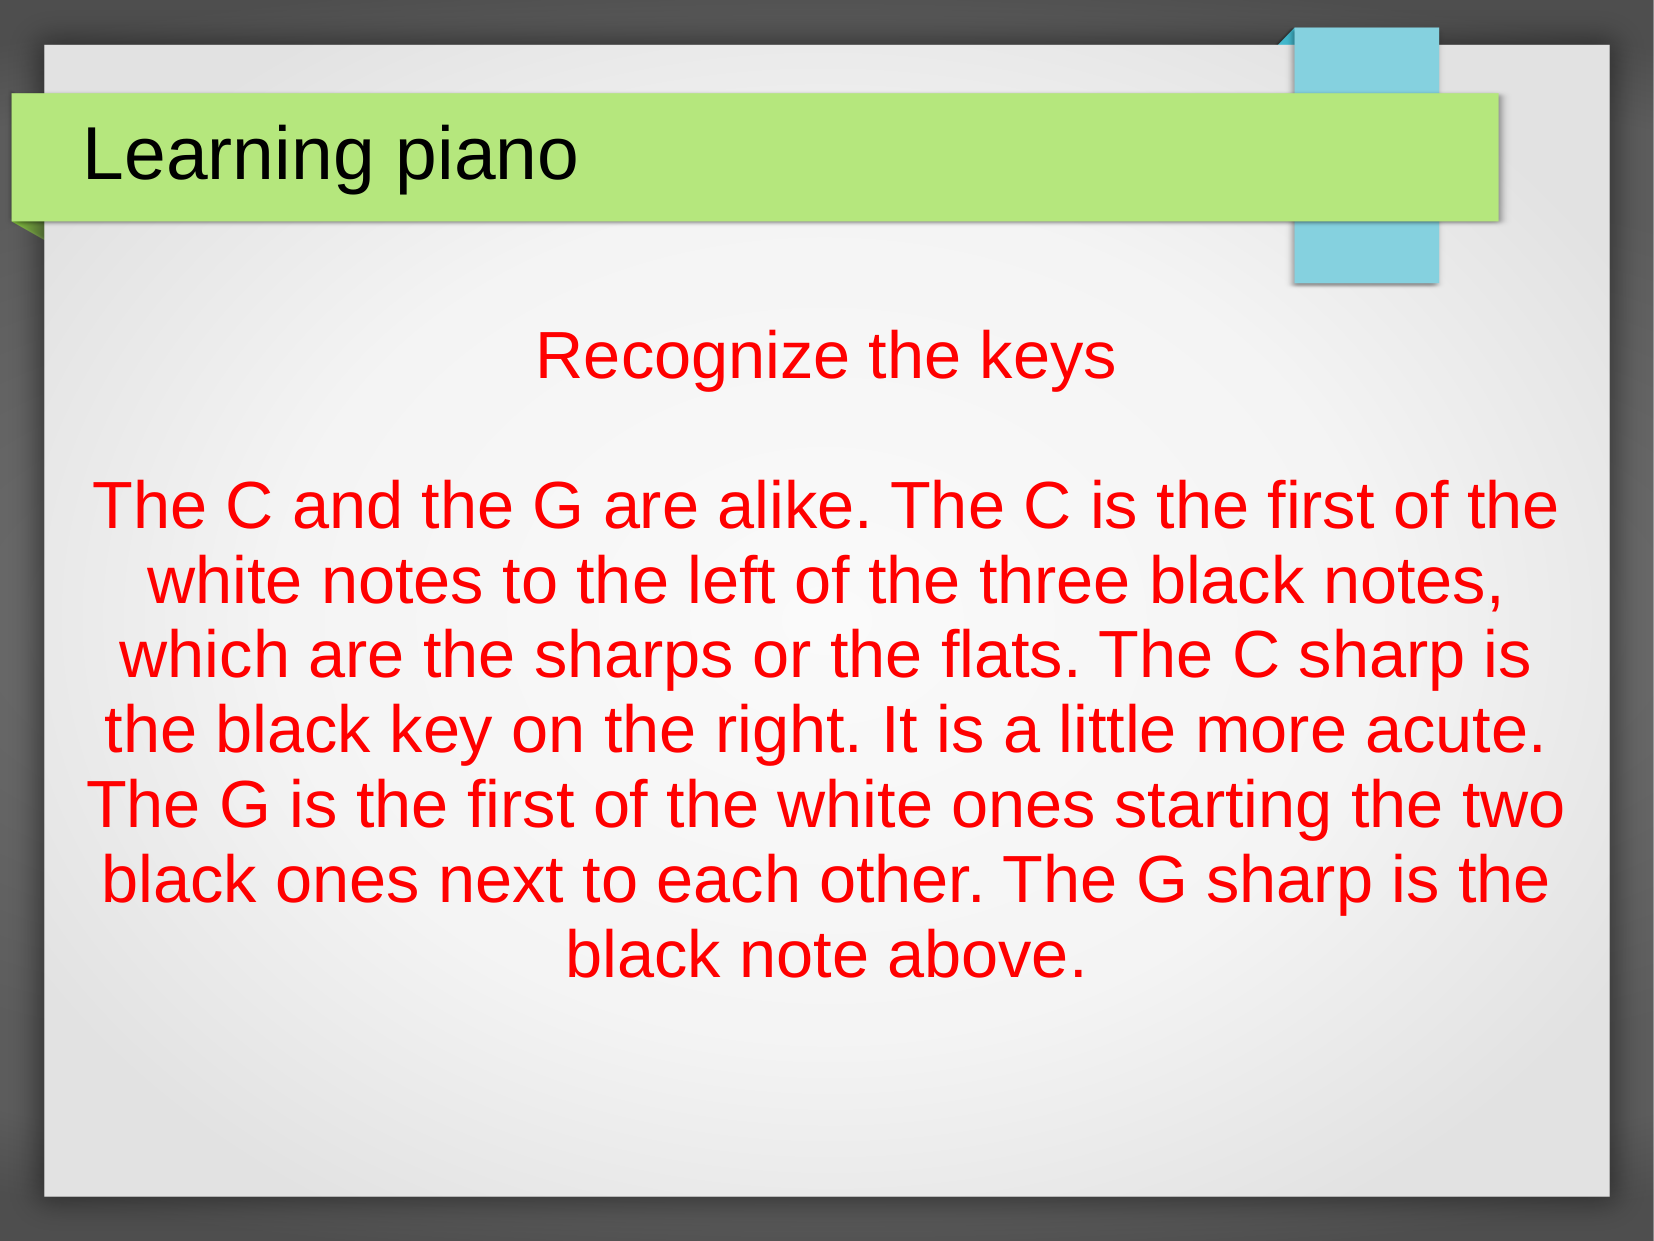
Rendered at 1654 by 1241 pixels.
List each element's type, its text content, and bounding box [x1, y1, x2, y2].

picture [0, 0, 1654, 1241]
subtitle Recognize the keys The C and the G are alike. The C is the first of the white notes to the left of the three black notes, which are the sharps or the flats. The C sharp is the black key on the right. It is a little more acute. The G is the first of the white ones starting the two black ones next to each other. The G sharp is the black note above. [82, 281, 1571, 1029]
title Learning piano [82, 94, 1264, 213]
